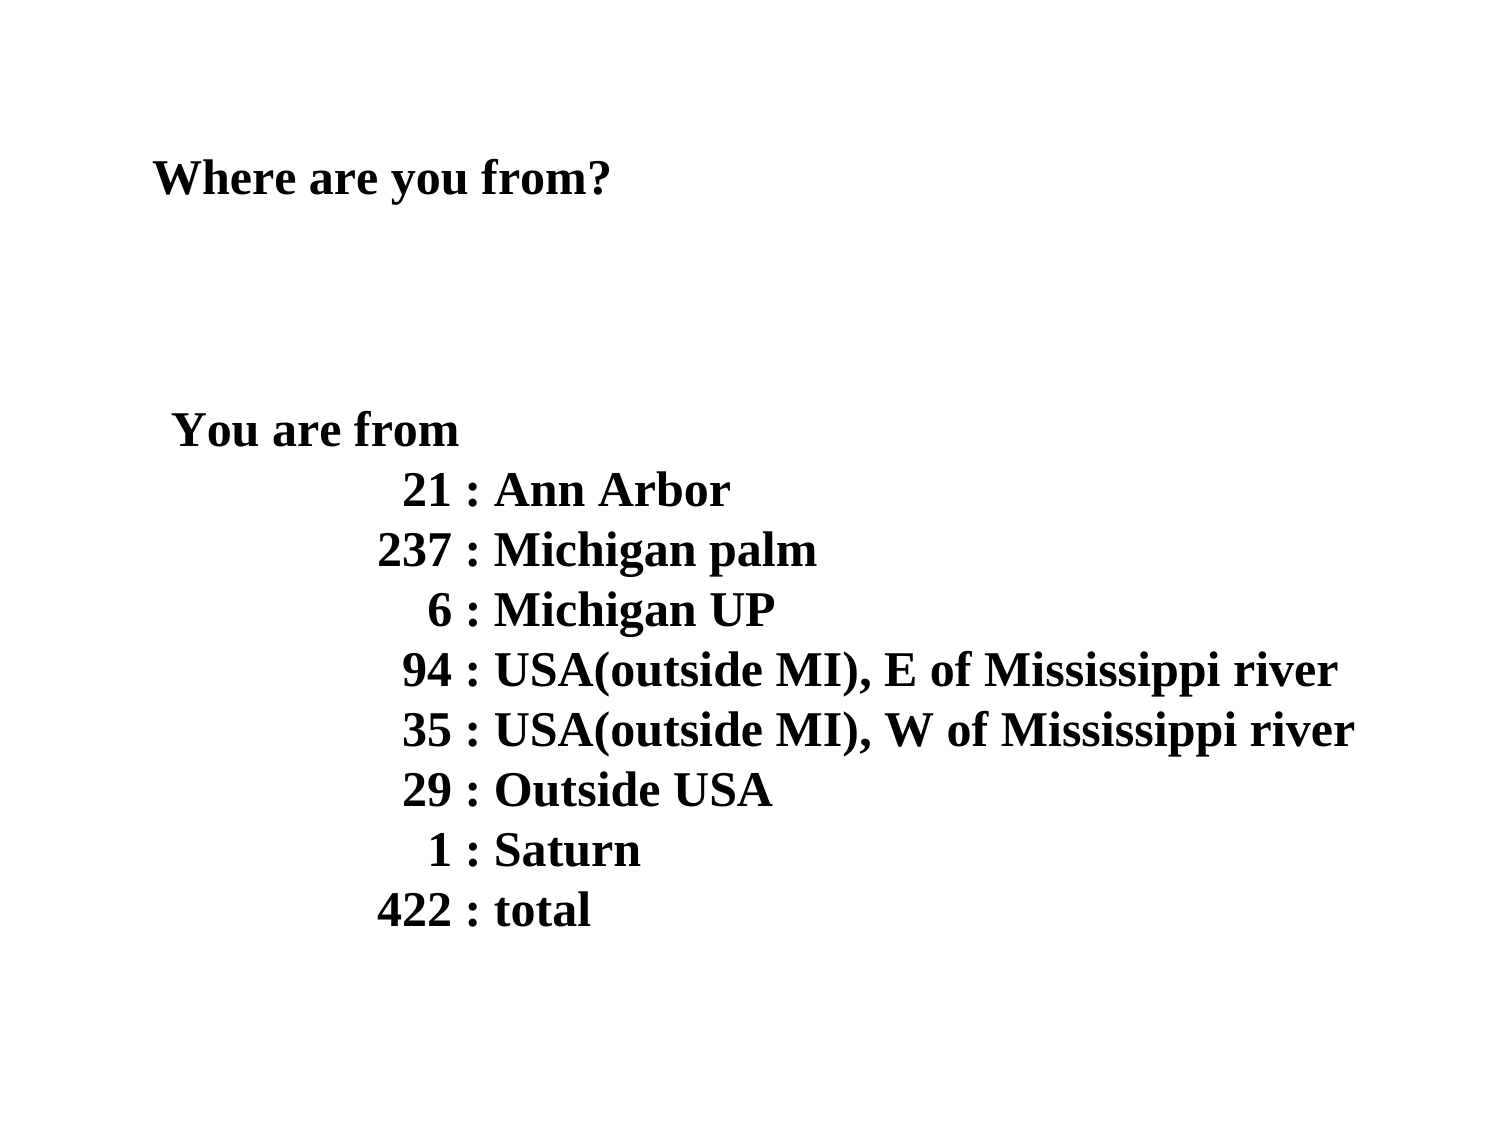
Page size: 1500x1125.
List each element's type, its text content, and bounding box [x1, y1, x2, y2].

text_box Where are you from? You are from 21 : Ann Arbor 237 : Michigan palm 6 : Michigan UP 94 : USA(outside MI), E of Mississippi river 35 : USA(outside MI), W of Mississippi river 29 : Outside USA 1 : Saturn 422 : total [137, 112, 1463, 944]
